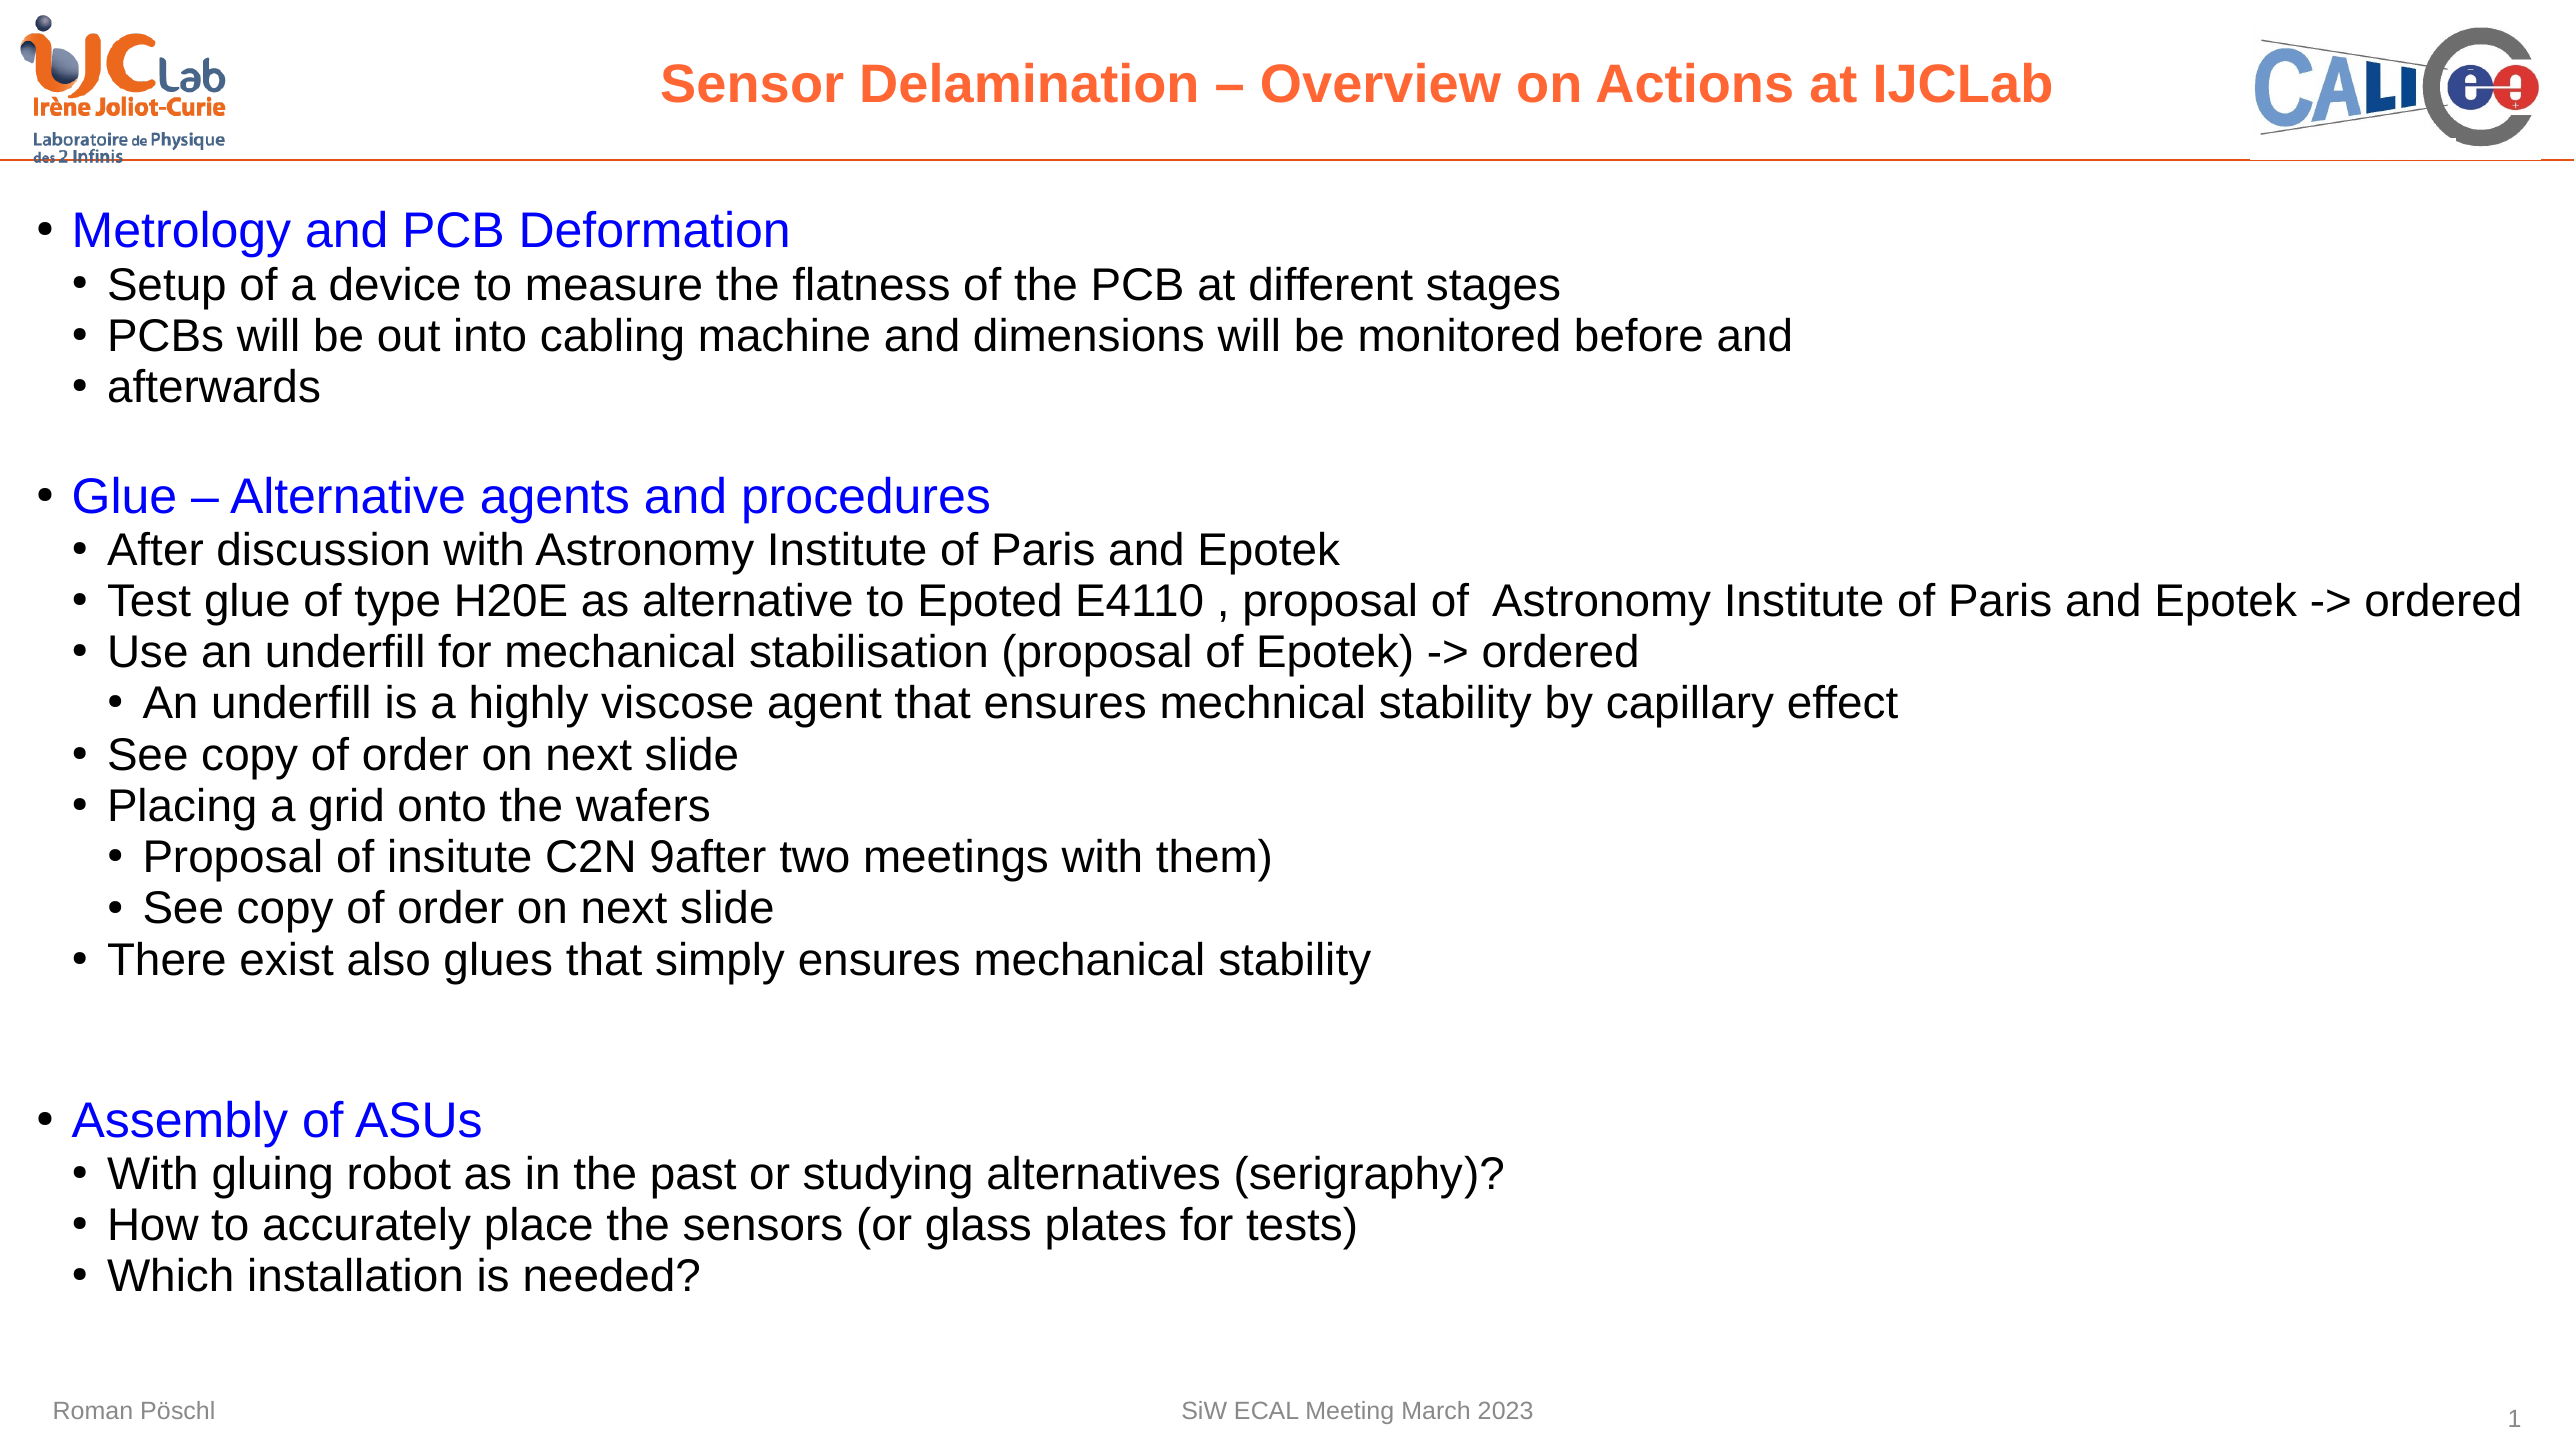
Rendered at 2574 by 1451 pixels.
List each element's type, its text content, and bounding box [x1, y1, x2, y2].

title Sensor Delamination – Overview on Actions at IJCLab [199, 34, 2517, 132]
picture [4, 0, 241, 178]
picture [2250, 22, 2541, 160]
text_box Metrology and PCB Deformation Setup of a device to measure the flatness of the PCB at different stages PCBs will be out into cabling machine and dimensions will be monitored before and afterwards Glue – Alternative agents and procedures After discussion with Astronomy Institute of Paris and Epotek Test glue of type H20E as alternative to Epoted E4110 , proposal of Astronomy Institute of Paris and Epotek -> ordered Use an underfill for mechanical stabilisation (proposal of Epotek) -> ordered An underfill is a highly viscose agent that ensures mechnical stability by capillary effect See copy of order on next slide Placing a grid onto the wafers Proposal of insitute C2N 9after two meetings with them) See copy of order on next slide There exist also glues that simply ensures mechanical stability Assembly of ASUs With gluing robot as in the past or studying alternatives (serigraphy​)? How to accurately place the sensors (or glass plates for tests) Which installation is needed? [21, 195, 2540, 1451]
